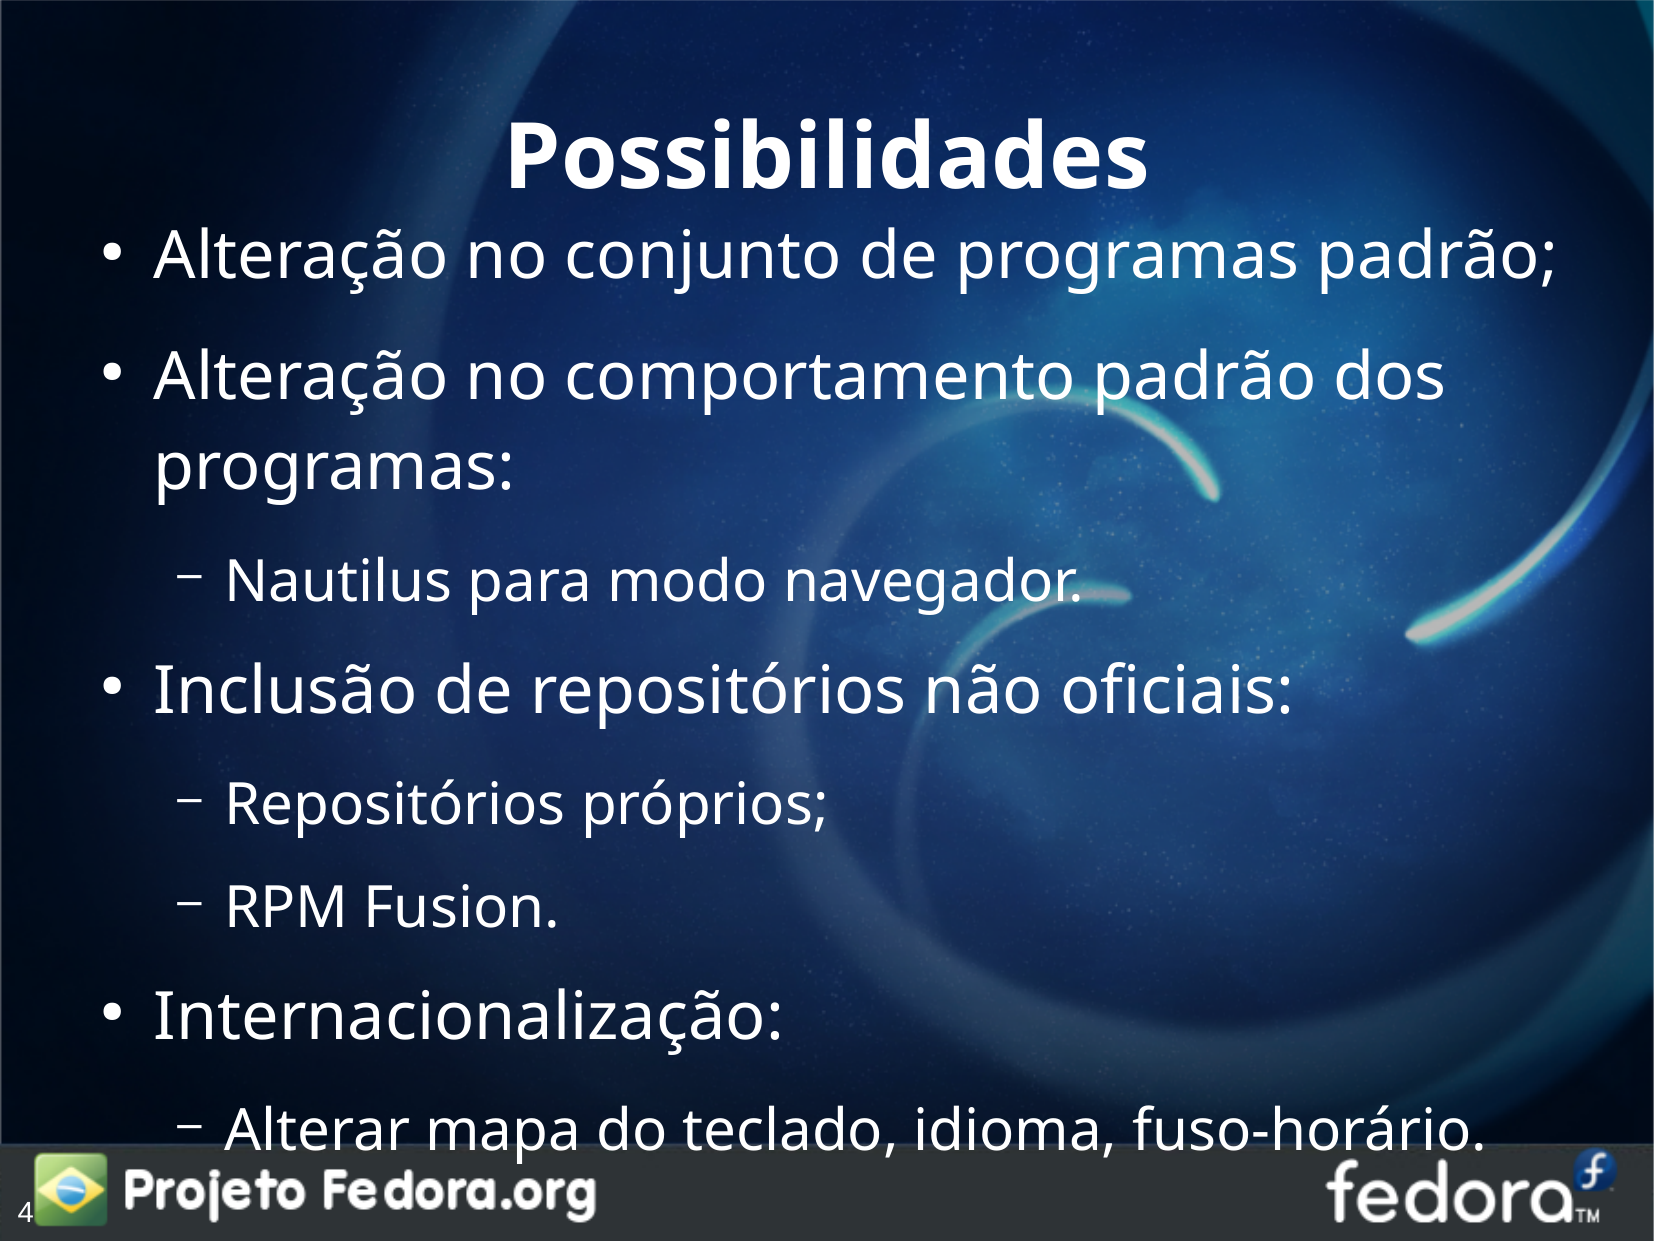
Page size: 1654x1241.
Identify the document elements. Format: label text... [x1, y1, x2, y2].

picture [0, 0, 1654, 1241]
title Possibilidades [82, 49, 1571, 207]
list Alteração no conjunto de programas padrão; Alteração no comportamento padrão dos programas: Nautilus para modo navegador. Inclusão de repositórios não oficiais: Repositórios próprios; RPM Fusion. Internacionalização: Alterar mapa do teclado, idioma, fuso-horário. [82, 207, 1625, 1135]
